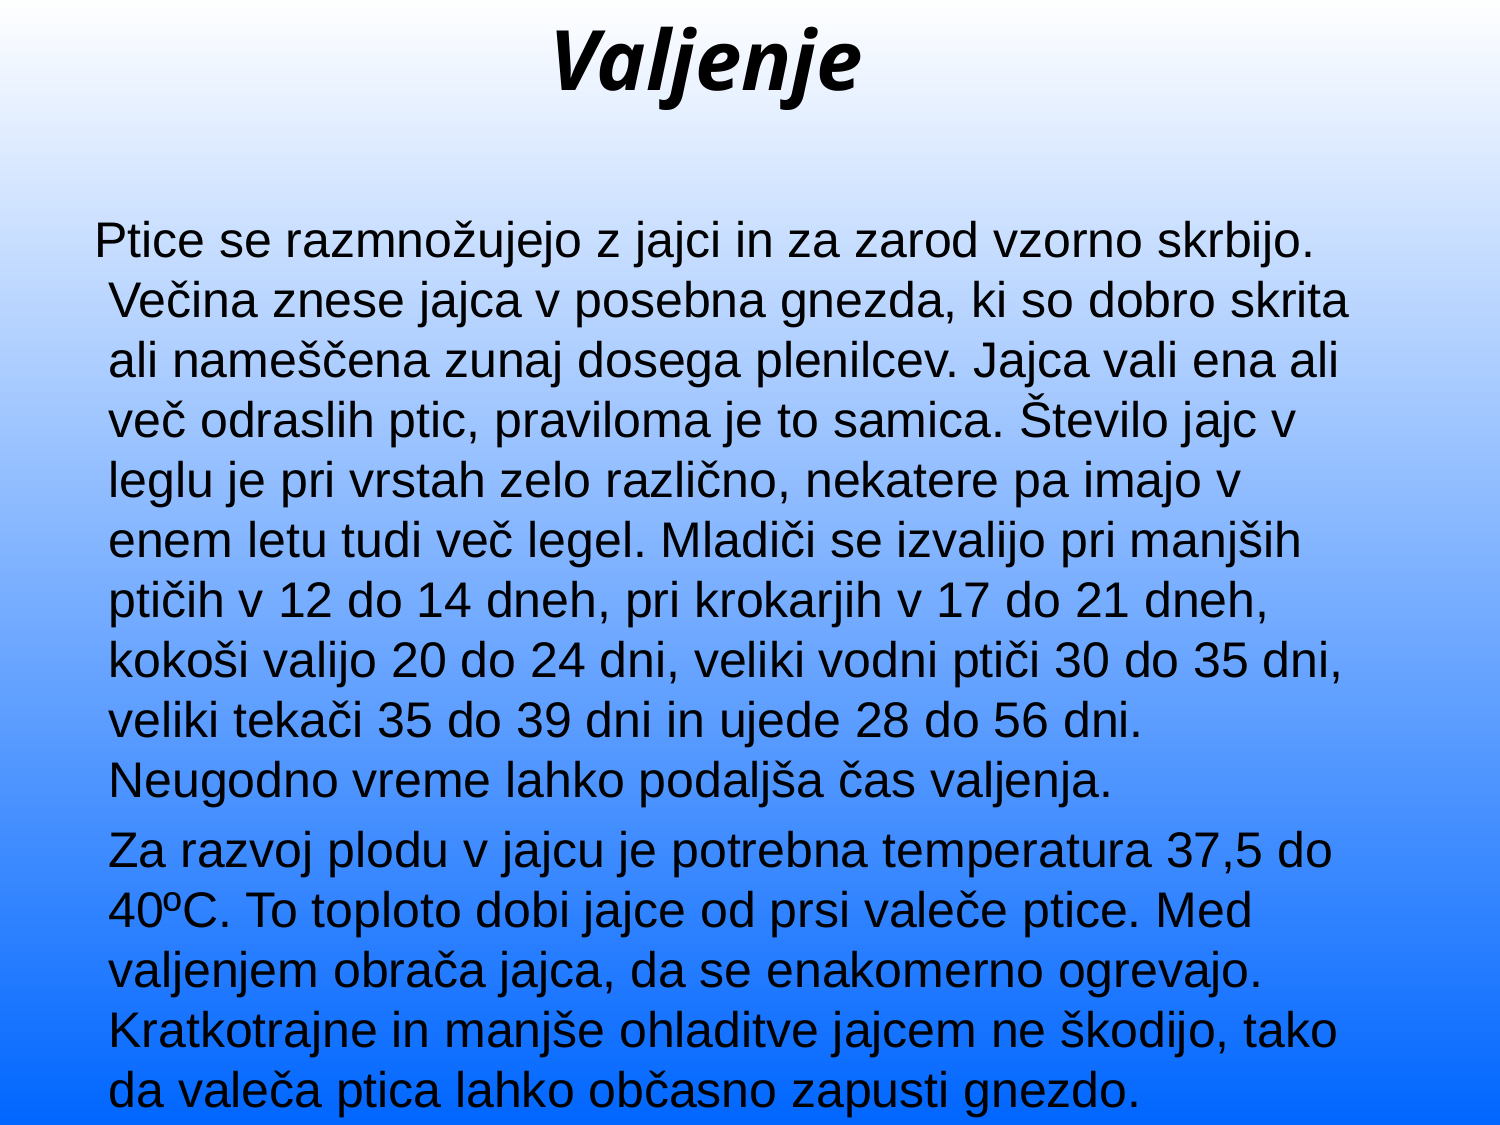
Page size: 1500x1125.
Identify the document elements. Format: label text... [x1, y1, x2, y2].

text_box Ptice se razmnožujejo z jajci in za zarod vzorno skrbijo. Večina znese jajca v posebna gnezda, ki so dobro skrita ali nameščena zunaj dosega plenilcev. Jajca vali ena ali več odraslih ptic, praviloma je to samica. Število jajc v leglu je pri vrstah zelo različno, nekatere pa imajo v enem letu tudi več legel. Mladiči se izvalijo pri manjših ptičih v 12 do 14 dneh, pri krokarjih v 17 do 21 dneh, kokoši valijo 20 do 24 dni, veliki vodni ptiči 30 do 35 dni, veliki tekači 35 do 39 dni in ujede 28 do 56 dni. Neugodno vreme lahko podaljša čas valjenja. Za razvoj plodu v jajcu je potrebna temperatura 37,5 do 40ºC. To toploto dobi jajce od prsi valeče ptice. Med valjenjem obrača jajca, da se enakomerno ogrevajo. Kratkotrajne in manjše ohladitve jajcem ne škodijo, tako da valeča ptica lahko občasno zapusti gnezdo. [37, 199, 1388, 943]
text_box Valjenje [137, 0, 1275, 199]
